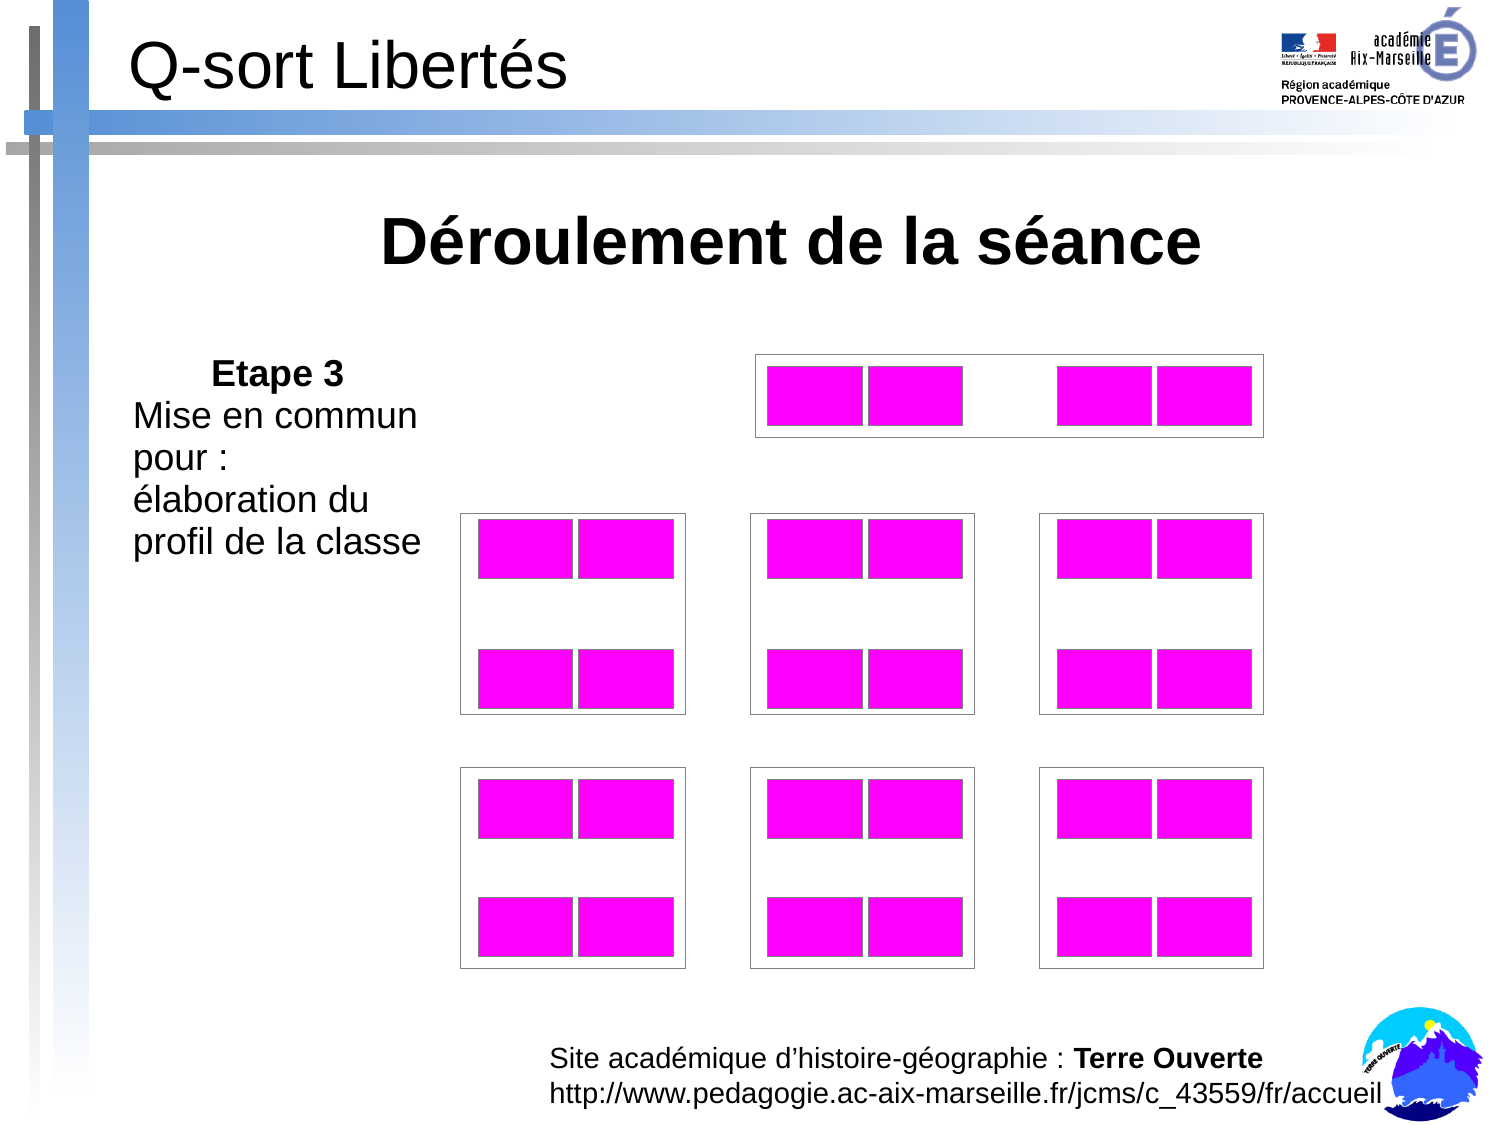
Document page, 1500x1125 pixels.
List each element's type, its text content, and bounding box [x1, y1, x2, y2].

text_box [767, 519, 863, 579]
text_box [868, 897, 963, 957]
text_box [478, 649, 573, 709]
text_box [868, 366, 963, 426]
picture [1360, 1006, 1484, 1122]
text_box [767, 779, 863, 839]
text_box [767, 649, 863, 709]
text_box [1157, 519, 1252, 579]
text_box [1057, 519, 1152, 579]
text_box [1057, 779, 1152, 839]
text_box [578, 897, 674, 957]
text_box [1157, 779, 1252, 839]
text_box [478, 519, 573, 579]
text_box [478, 779, 573, 839]
text_box [868, 519, 963, 579]
text_box [1057, 649, 1152, 709]
picture [1269, 0, 1484, 114]
text_box Etape 3 Mise en commun pour : élaboration du profil de la classe [118, 344, 438, 572]
text_box Q-sort Libertés [113, 14, 585, 110]
text_box [578, 649, 674, 709]
text_box Site académique d’histoire-géographie : Terre Ouverte http://www.pedagogie.ac-aix-marseille.fr/jcms/c_43559/fr/accueil [534, 1031, 1399, 1117]
text_box [478, 897, 573, 957]
text_box [1057, 897, 1152, 957]
text_box [1157, 649, 1252, 709]
text_box [868, 649, 963, 709]
text_box Déroulement de la séance [100, 190, 1484, 286]
text_box [578, 519, 674, 579]
text_box [578, 779, 674, 839]
text_box [868, 779, 963, 839]
text_box [1057, 366, 1152, 426]
text_box [767, 897, 863, 957]
text_box [767, 366, 863, 426]
text_box [1157, 897, 1252, 957]
text_box [1157, 366, 1252, 426]
text_box [5, 0, 1454, 1121]
